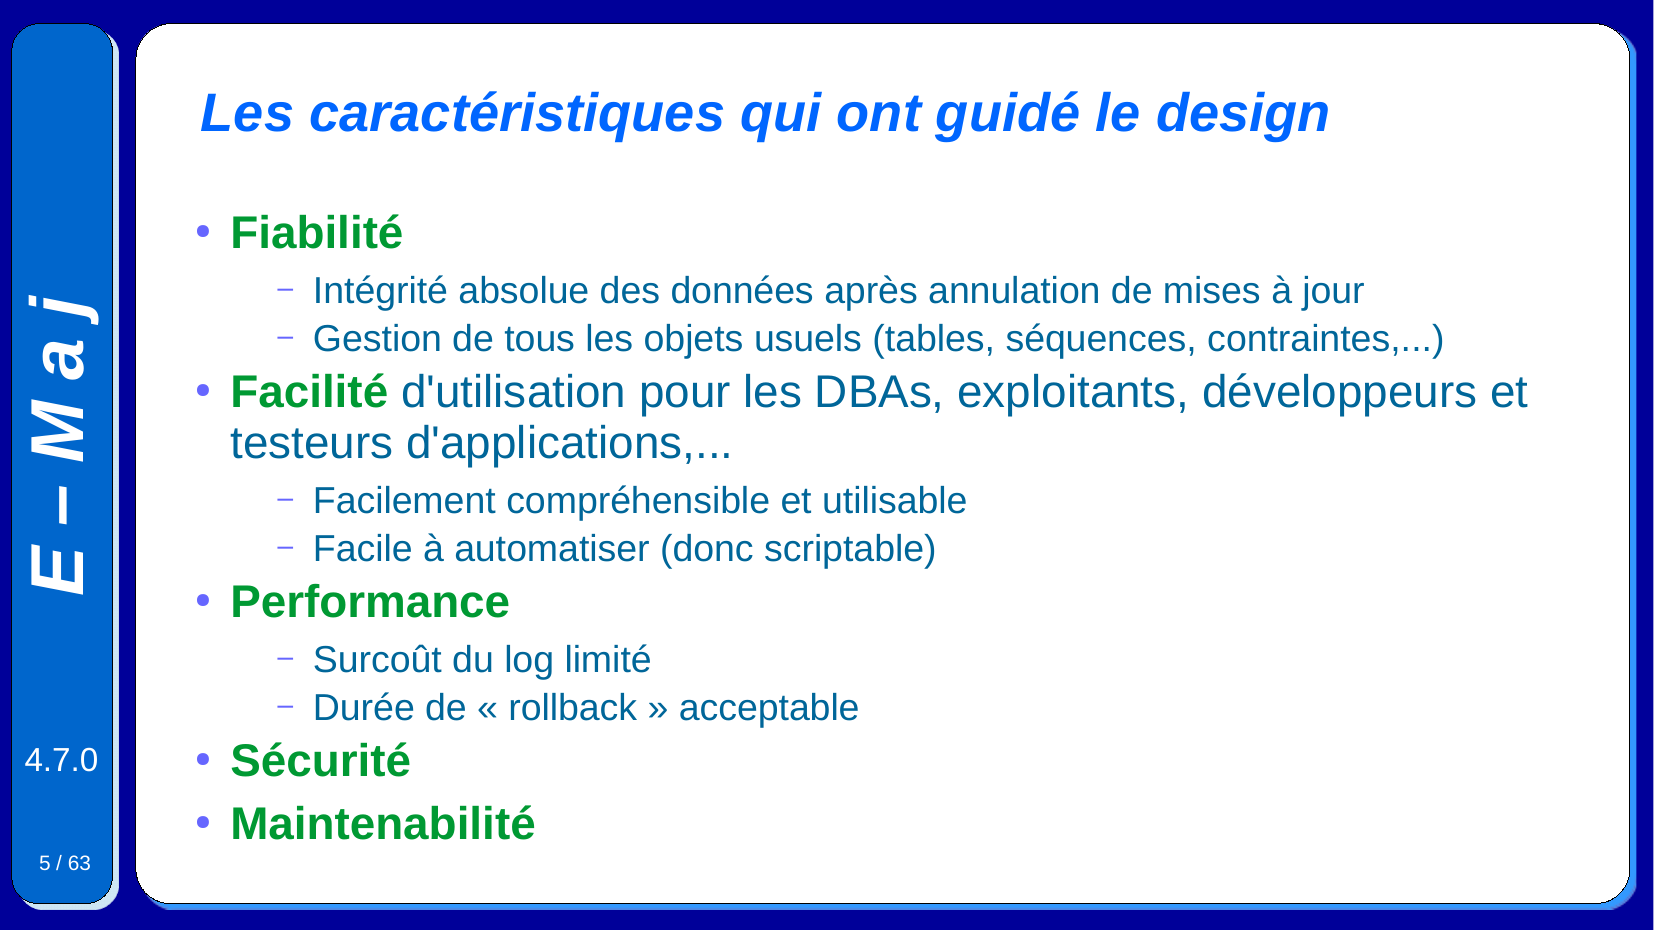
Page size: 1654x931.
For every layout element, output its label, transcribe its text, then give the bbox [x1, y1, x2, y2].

title Les caractéristiques qui ont guidé le design [200, 34, 1575, 191]
list Fiabilité Intégrité absolue des données après annulation de mises à jour Gestion de tous les objets usuels (tables, séquences, contraintes,...) Facilité d'utilisation pour les DBAs, exploitants, développeurs et testeurs d'applications,... Facilement compréhensible et utilisable Facile à automatiser (donc scriptable) Performance Surcoût du log limité Durée de « rollback » acceptable Sécurité Maintenabilité [177, 206, 1587, 849]
